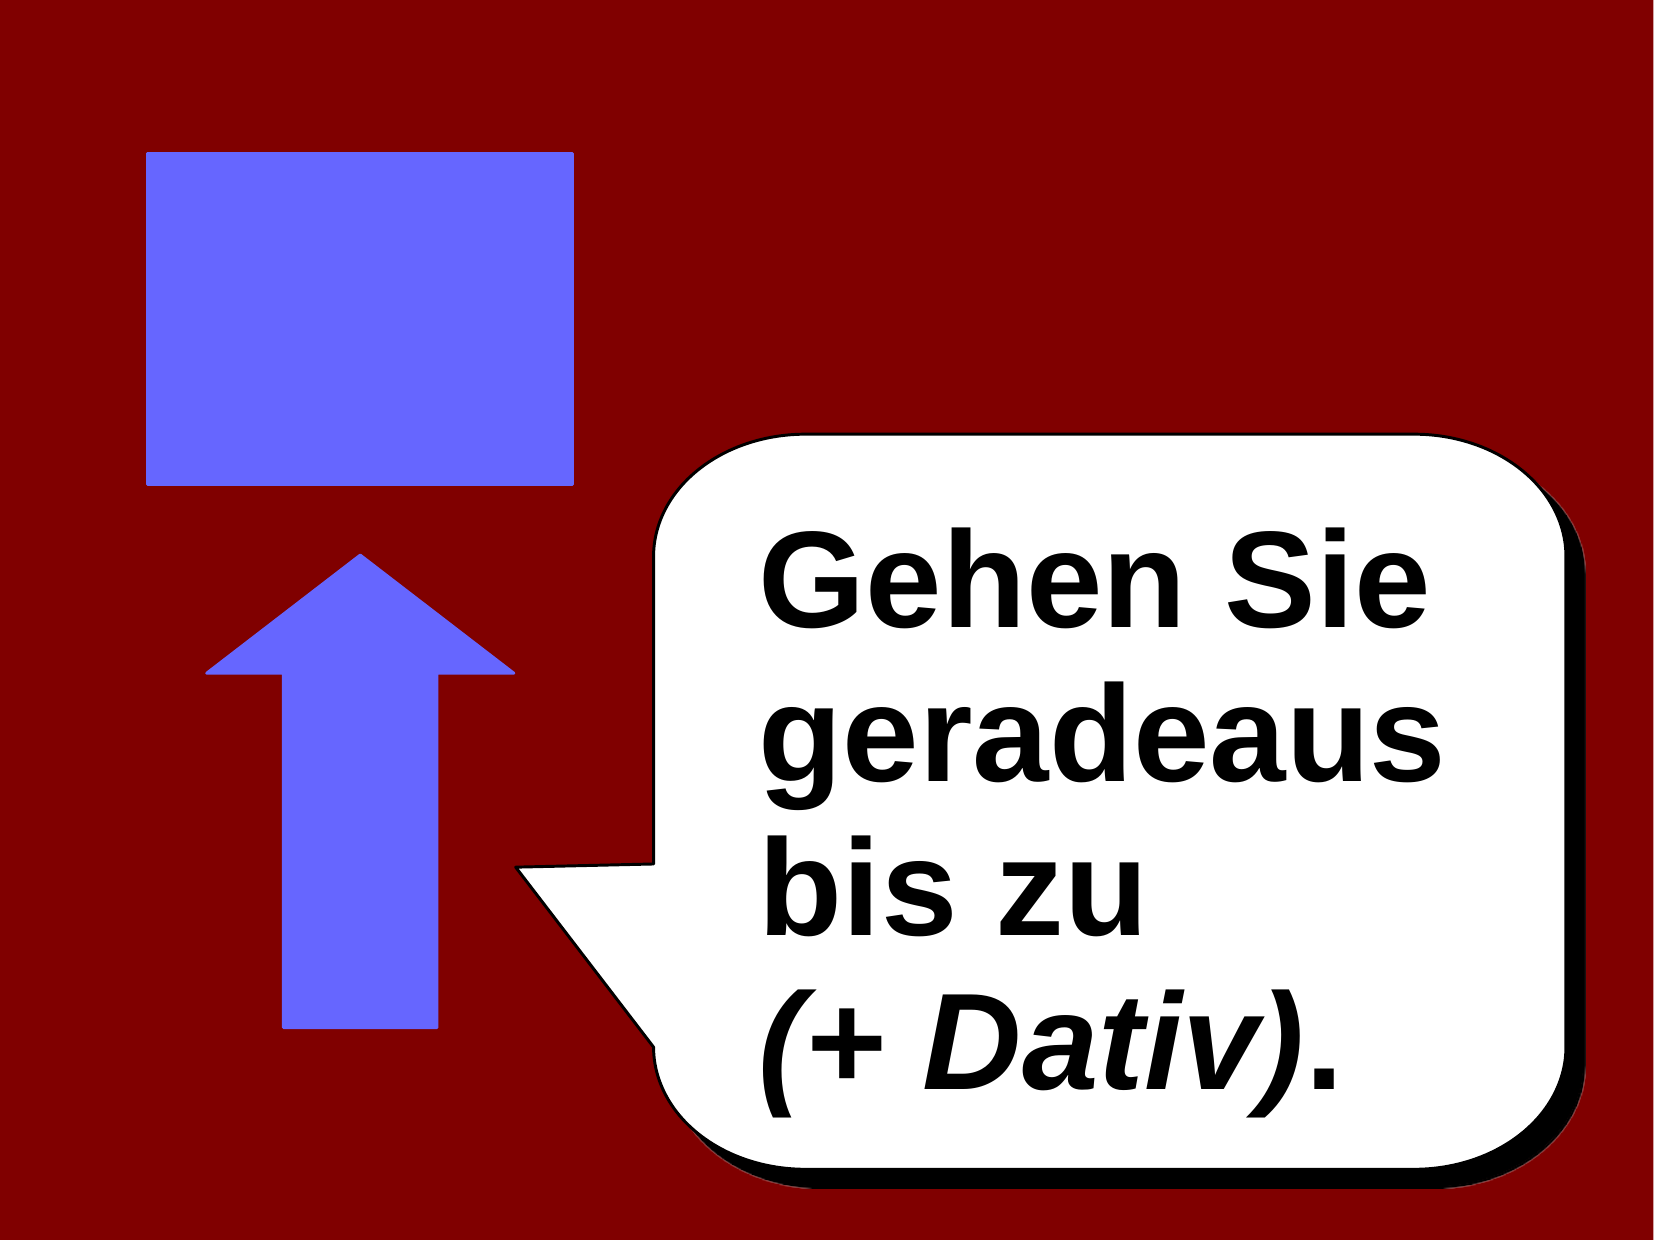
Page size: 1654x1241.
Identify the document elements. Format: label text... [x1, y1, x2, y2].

text_box [515, 434, 1566, 1170]
text_box [147, 153, 573, 485]
text_box Gehen Sie geradeaus bis zu (+ Dativ). [744, 496, 1512, 1127]
text_box [206, 555, 514, 1028]
